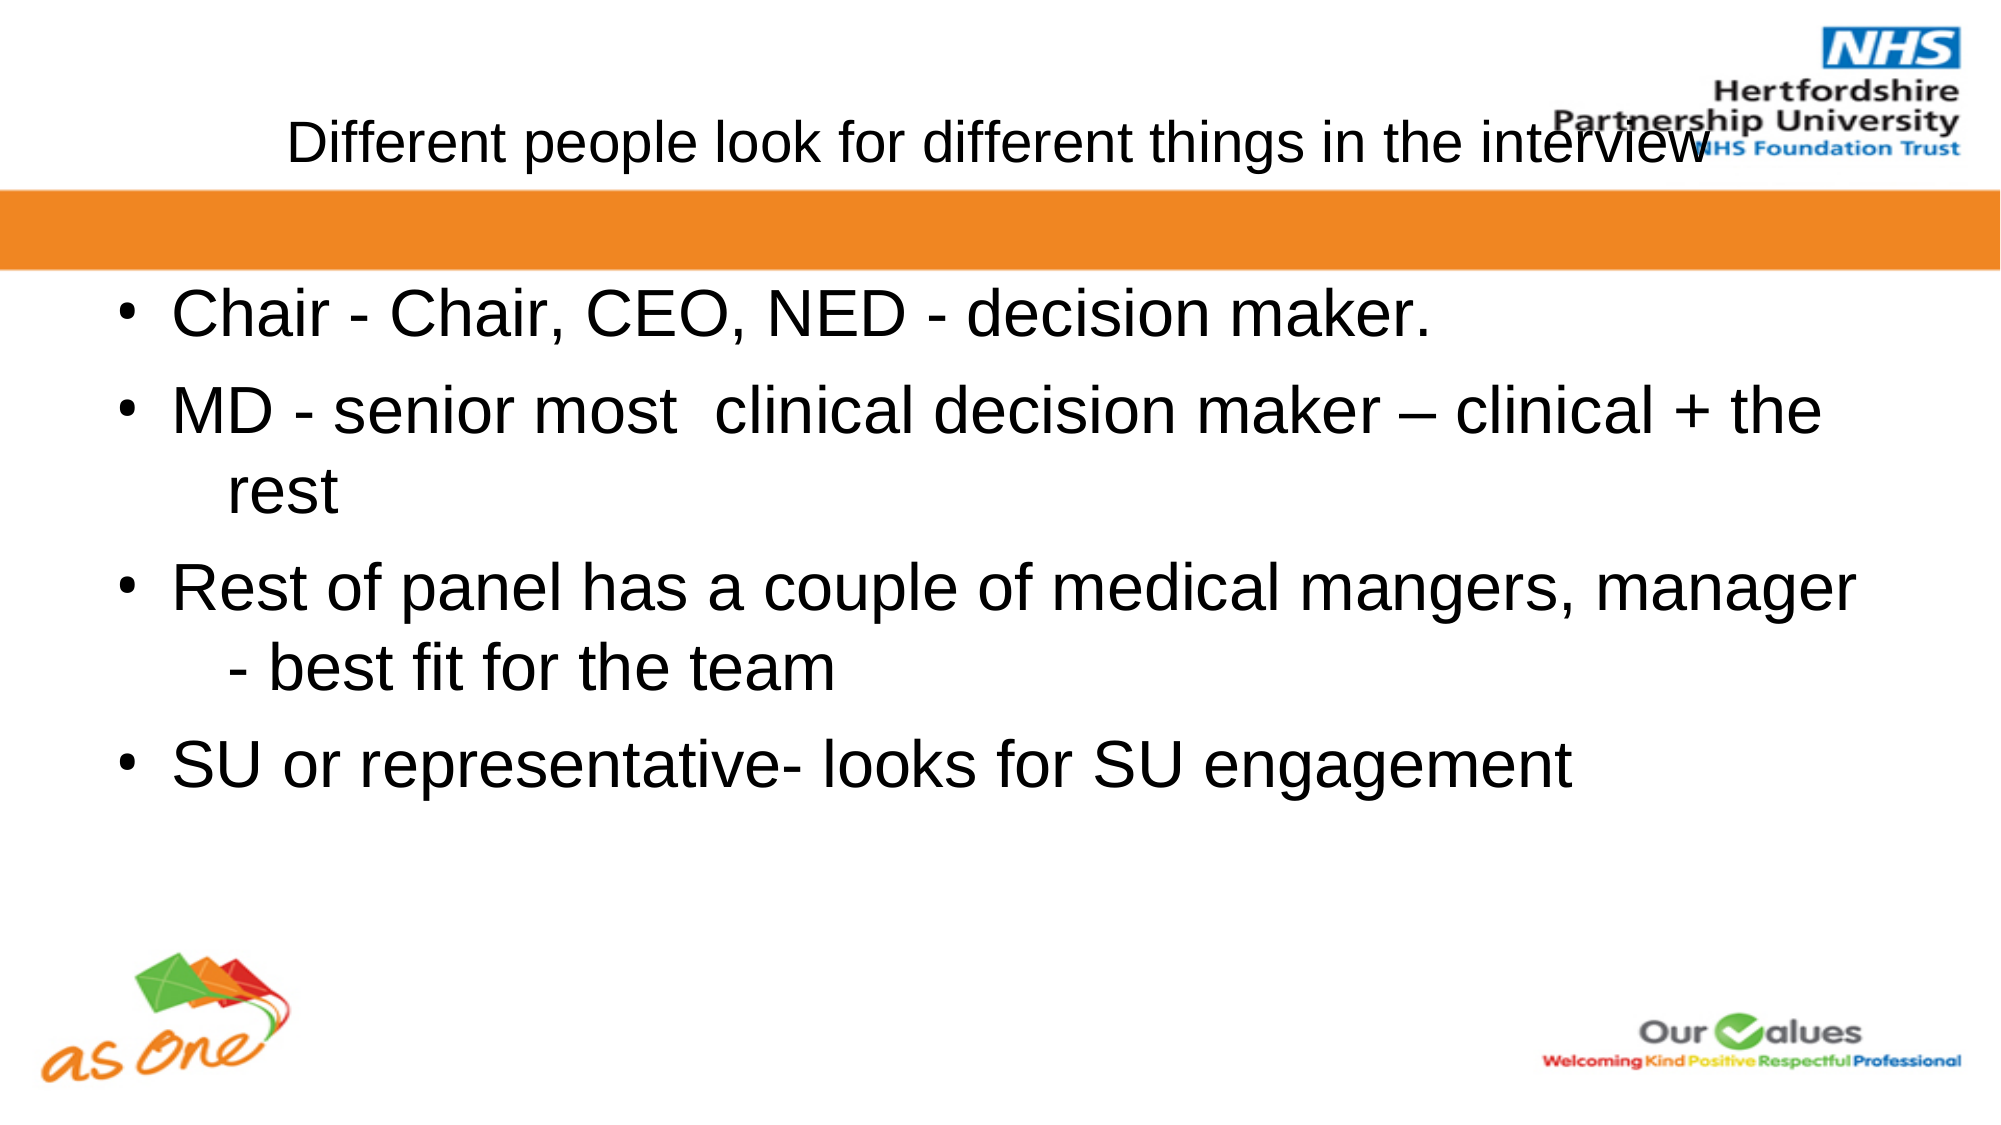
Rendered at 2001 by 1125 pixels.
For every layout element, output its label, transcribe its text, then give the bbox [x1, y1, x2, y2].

title Different people look for different things in the interview [99, 45, 1900, 233]
list Chair - Chair, CEO, NED - decision maker. MD - senior most clinical decision maker – clinical + the rest Rest of panel has a couple of medical mangers, manager - best fit for the team SU or representative- looks for SU engagement [99, 262, 1900, 1005]
